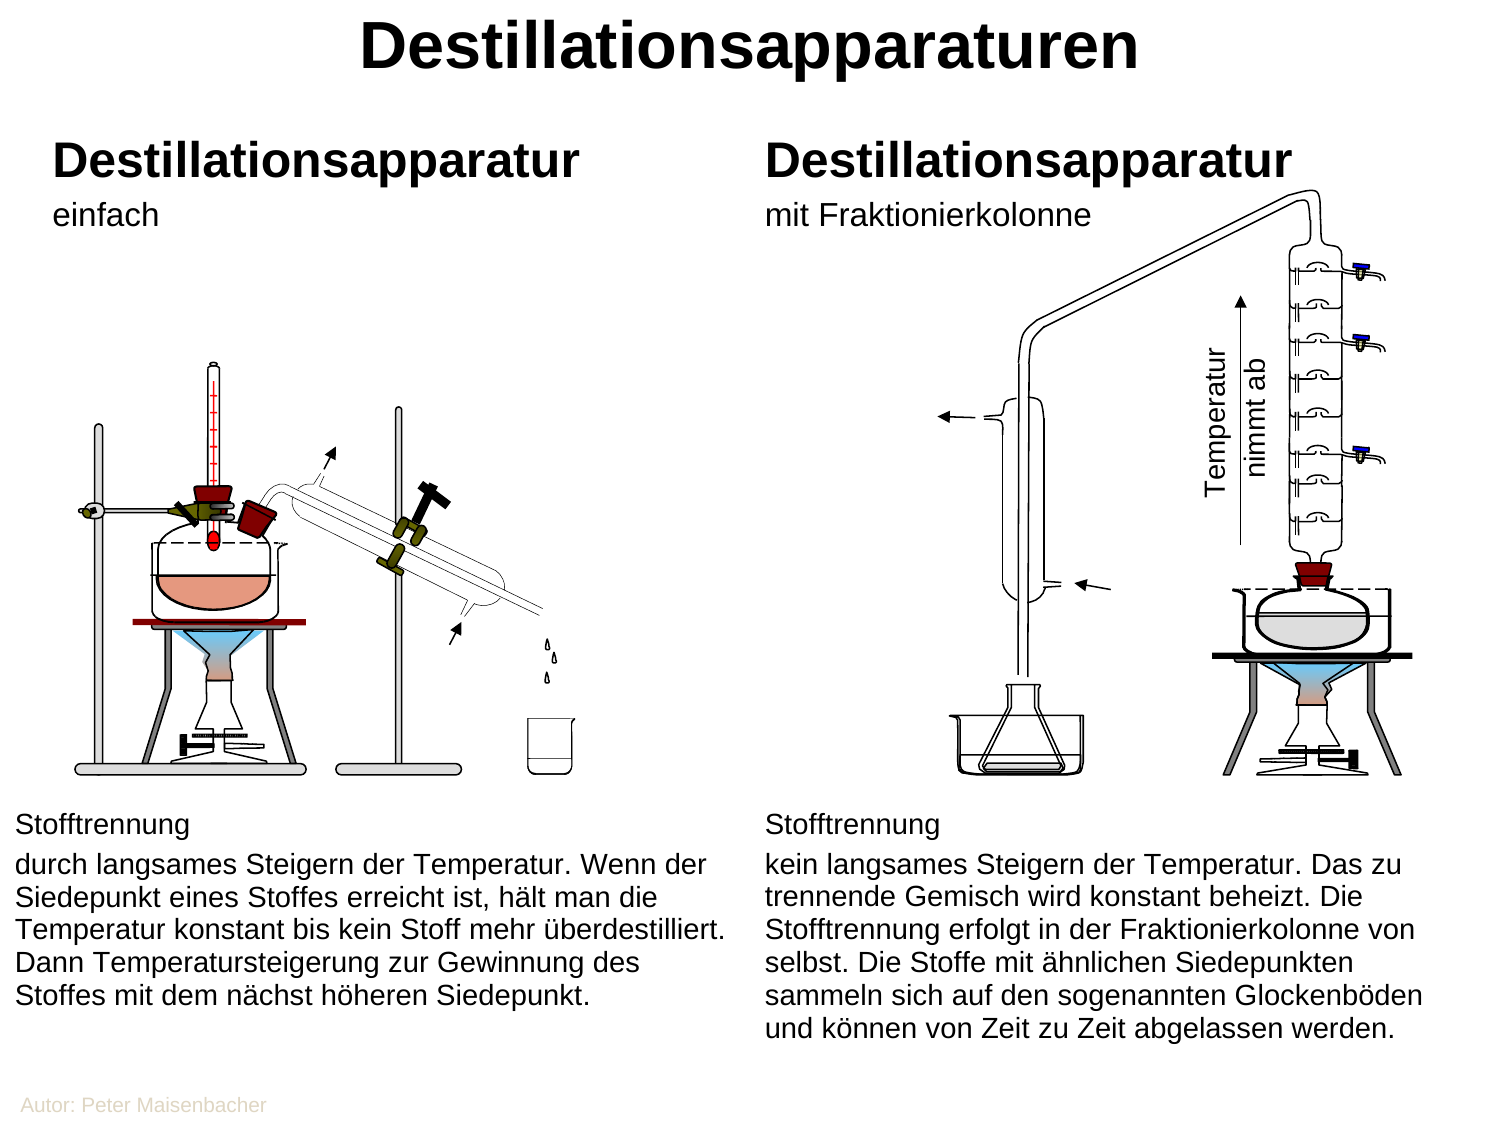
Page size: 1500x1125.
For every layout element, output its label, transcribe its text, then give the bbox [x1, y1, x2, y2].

text_box [1318, 750, 1358, 769]
text_box [1256, 590, 1369, 615]
text_box [527, 718, 575, 775]
text_box [1223, 659, 1402, 775]
text_box [1255, 617, 1370, 650]
text_box Destillationsapparatur einfach [37, 124, 596, 242]
text_box [1353, 334, 1370, 341]
text_box [1293, 562, 1333, 588]
text_box Temperatur nimmt ab [1190, 332, 1240, 514]
text_box [1232, 589, 1391, 657]
text_box [985, 763, 1059, 768]
text_box [1353, 263, 1370, 269]
text_box [151, 542, 288, 624]
title Destillationsapparaturen [112, 0, 1388, 113]
text_box [1353, 446, 1370, 453]
text_box [393, 406, 428, 546]
text_box [209, 533, 218, 542]
text_box Destillationsapparatur mit Fraktionierkolonne [749, 124, 1308, 242]
text_box [156, 486, 277, 611]
text_box Temperatur nimmt ab [1241, 332, 1279, 514]
text_box [335, 543, 462, 775]
text_box [74, 423, 307, 775]
text_box Stofftrennung kein langsames Steigern der Temperatur. Das zu trennende Gemisch wird konstant beheizt. Die Stofftrennung erfolgt in der Fraktionierkolonne von selbst. Die Stoffe mit ähnlichen Siedepunkten sammeln sich auf den sogenannten Glockenböden und können von Zeit zu Zeit abgelassen werden. [749, 799, 1476, 1053]
text_box [1279, 749, 1344, 754]
text_box [1278, 664, 1347, 704]
text_box Stofftrennung durch langsames Steigern der Temperatur. Wenn der Siedepunkt eines Stoffes erreicht ist, hält man die Temperatur konstant bis kein Stoff mehr überdestilliert. Dann Temperatursteigerung zur Gewinnung des Stoffes mit dem nächst höheren Siedepunkt. [0, 800, 749, 1020]
